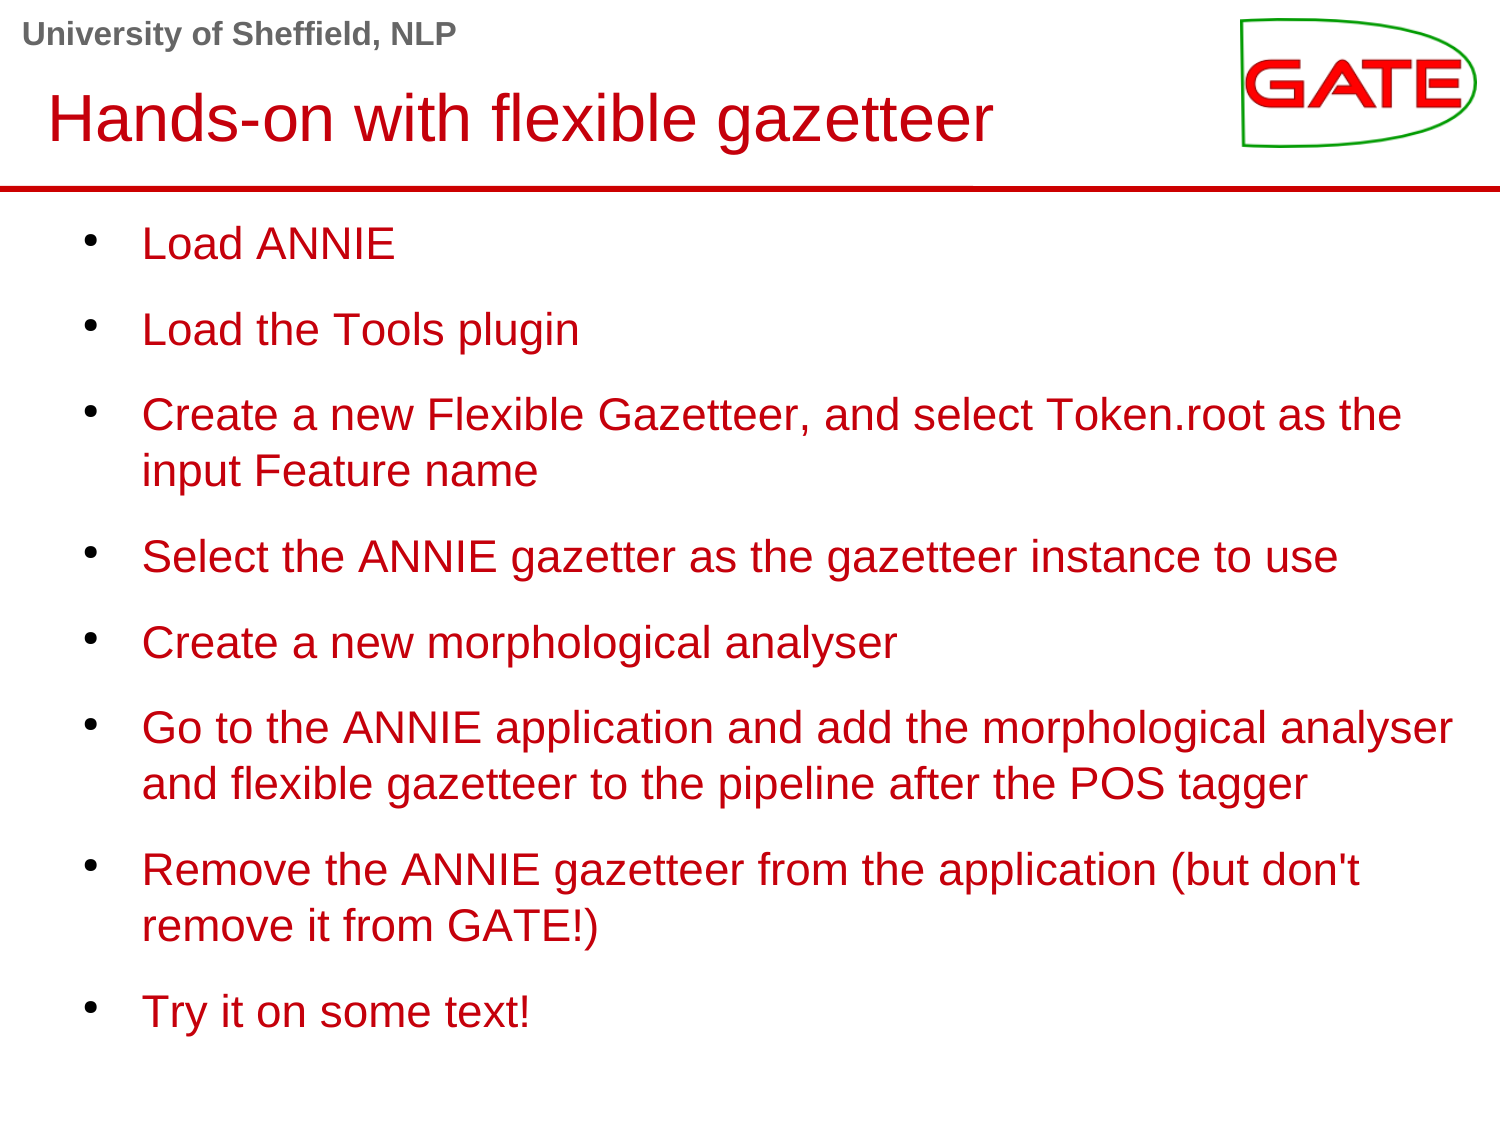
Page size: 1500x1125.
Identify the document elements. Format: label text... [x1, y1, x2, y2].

title Hands-on with flexible gazetteer [47, 59, 1241, 180]
picture [1240, 18, 1477, 148]
list Load ANNIE Load the Tools plugin Create a new Flexible Gazetteer, and select Token.root as the input Feature name Select the ANNIE gazetter as the gazetteer instance to use Create a new morphological analyser Go to the ANNIE application and add the morphological analyser and flexible gazetteer to the pipeline after the POS tagger Remove the ANNIE gazetteer from the application (but don't remove it from GATE!) Try it on some text! [82, 212, 1465, 1063]
